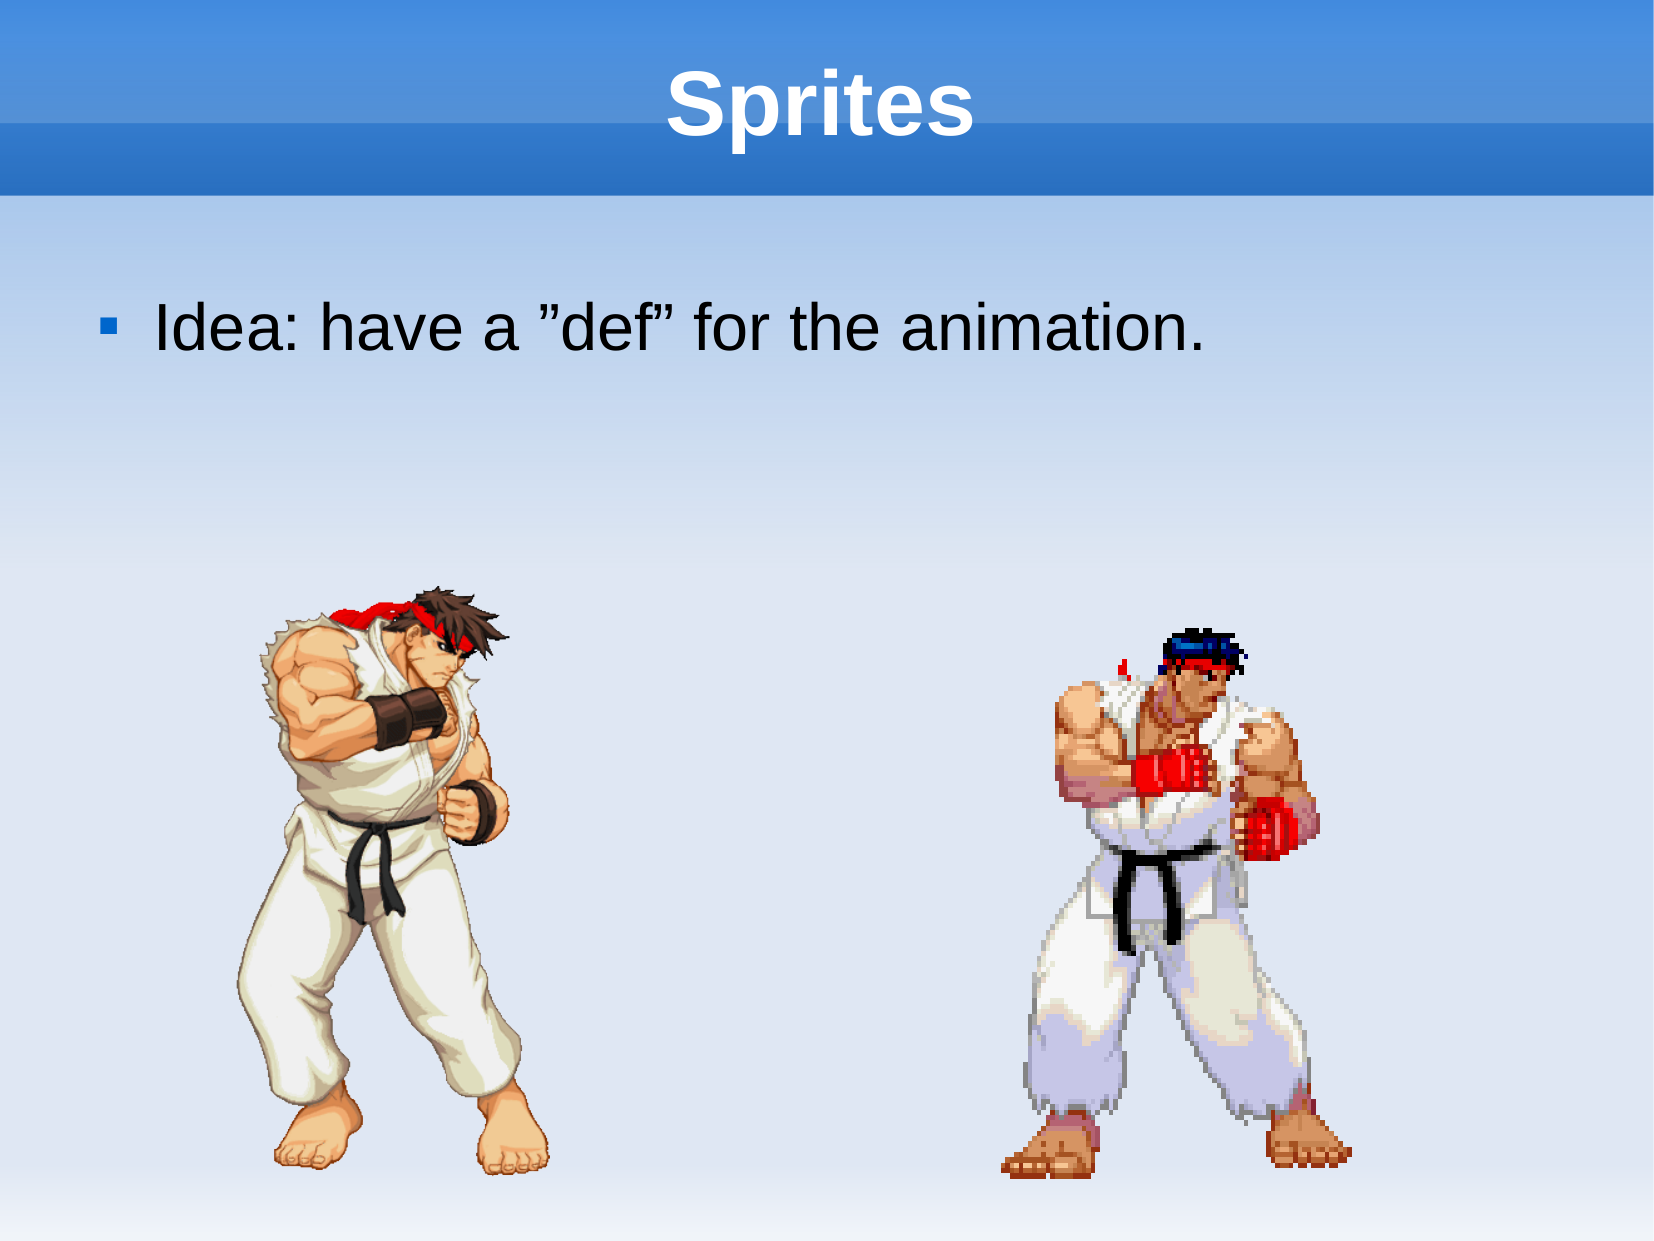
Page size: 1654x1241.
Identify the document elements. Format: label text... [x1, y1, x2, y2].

title Sprites [76, 0, 1565, 208]
list Idea: have a ”def” for the animation. [82, 290, 1571, 470]
picture [0, 0, 1654, 1241]
